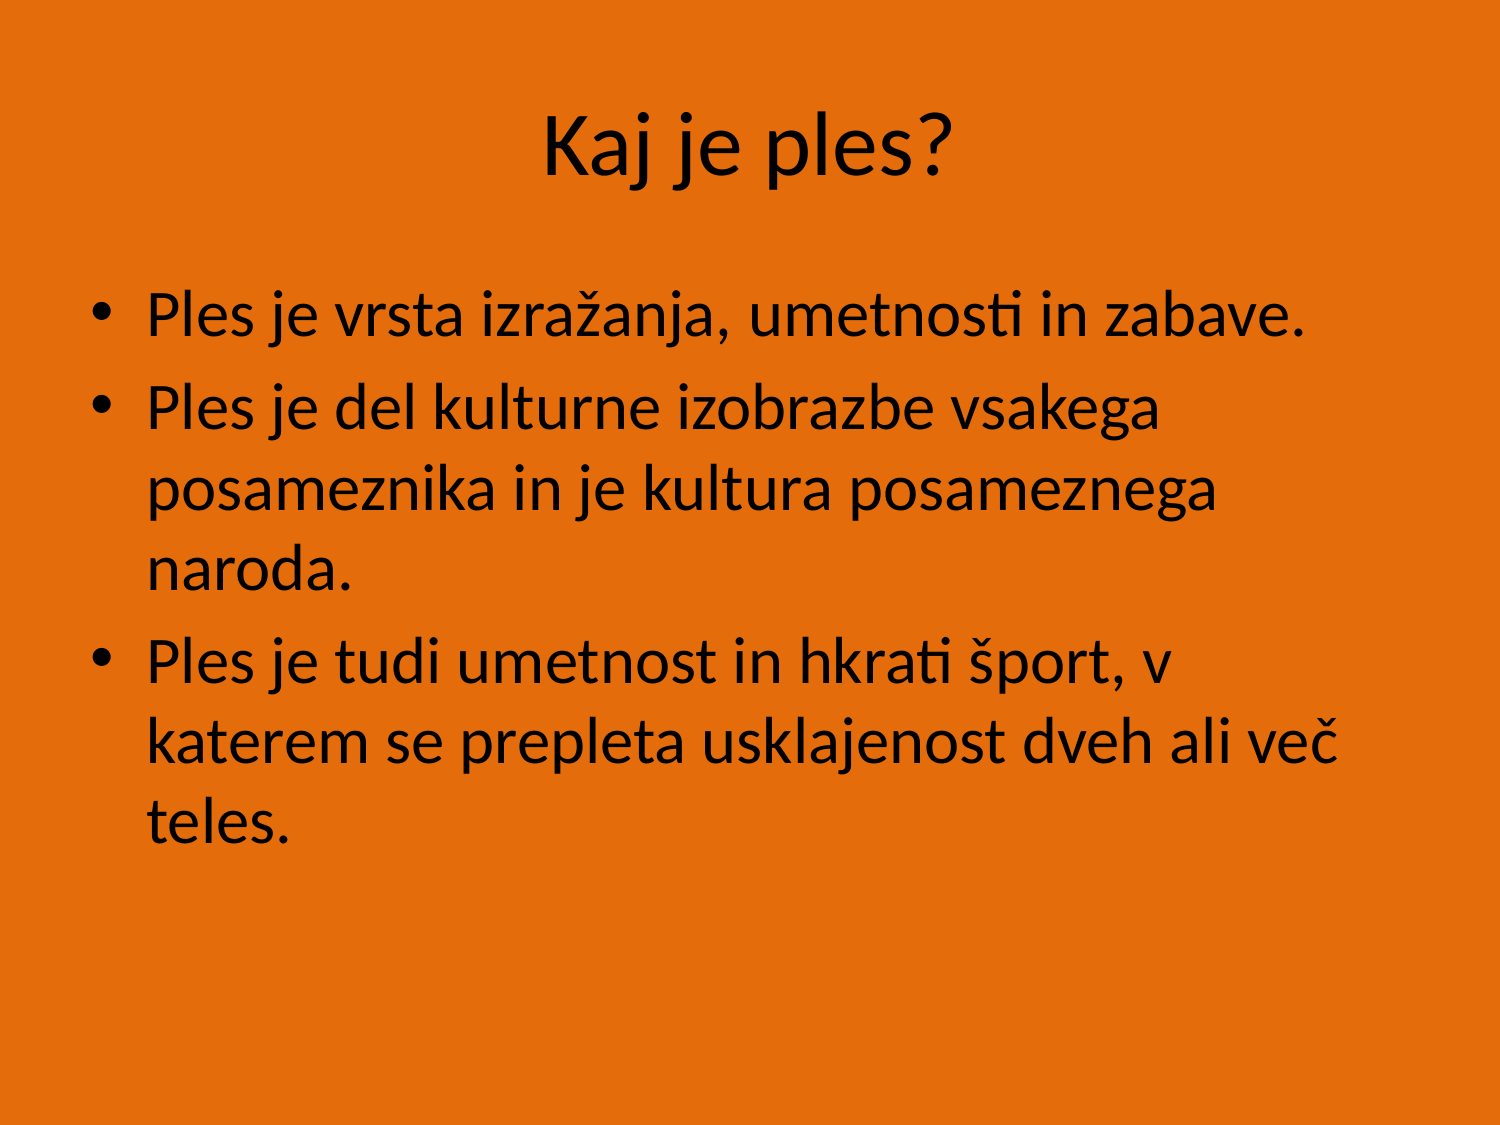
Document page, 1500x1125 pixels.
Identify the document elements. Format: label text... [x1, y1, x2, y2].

list Ples je vrsta izražanja, umetnosti in zabave. Ples je del kulturne izobrazbe vsakega posameznika in je kultura posameznega naroda. Ples je tudi umetnost in hkrati šport, v katerem se prepleta usklajenost dveh ali več teles. [75, 262, 1425, 1005]
title Kaj je ples? [75, 45, 1425, 233]
